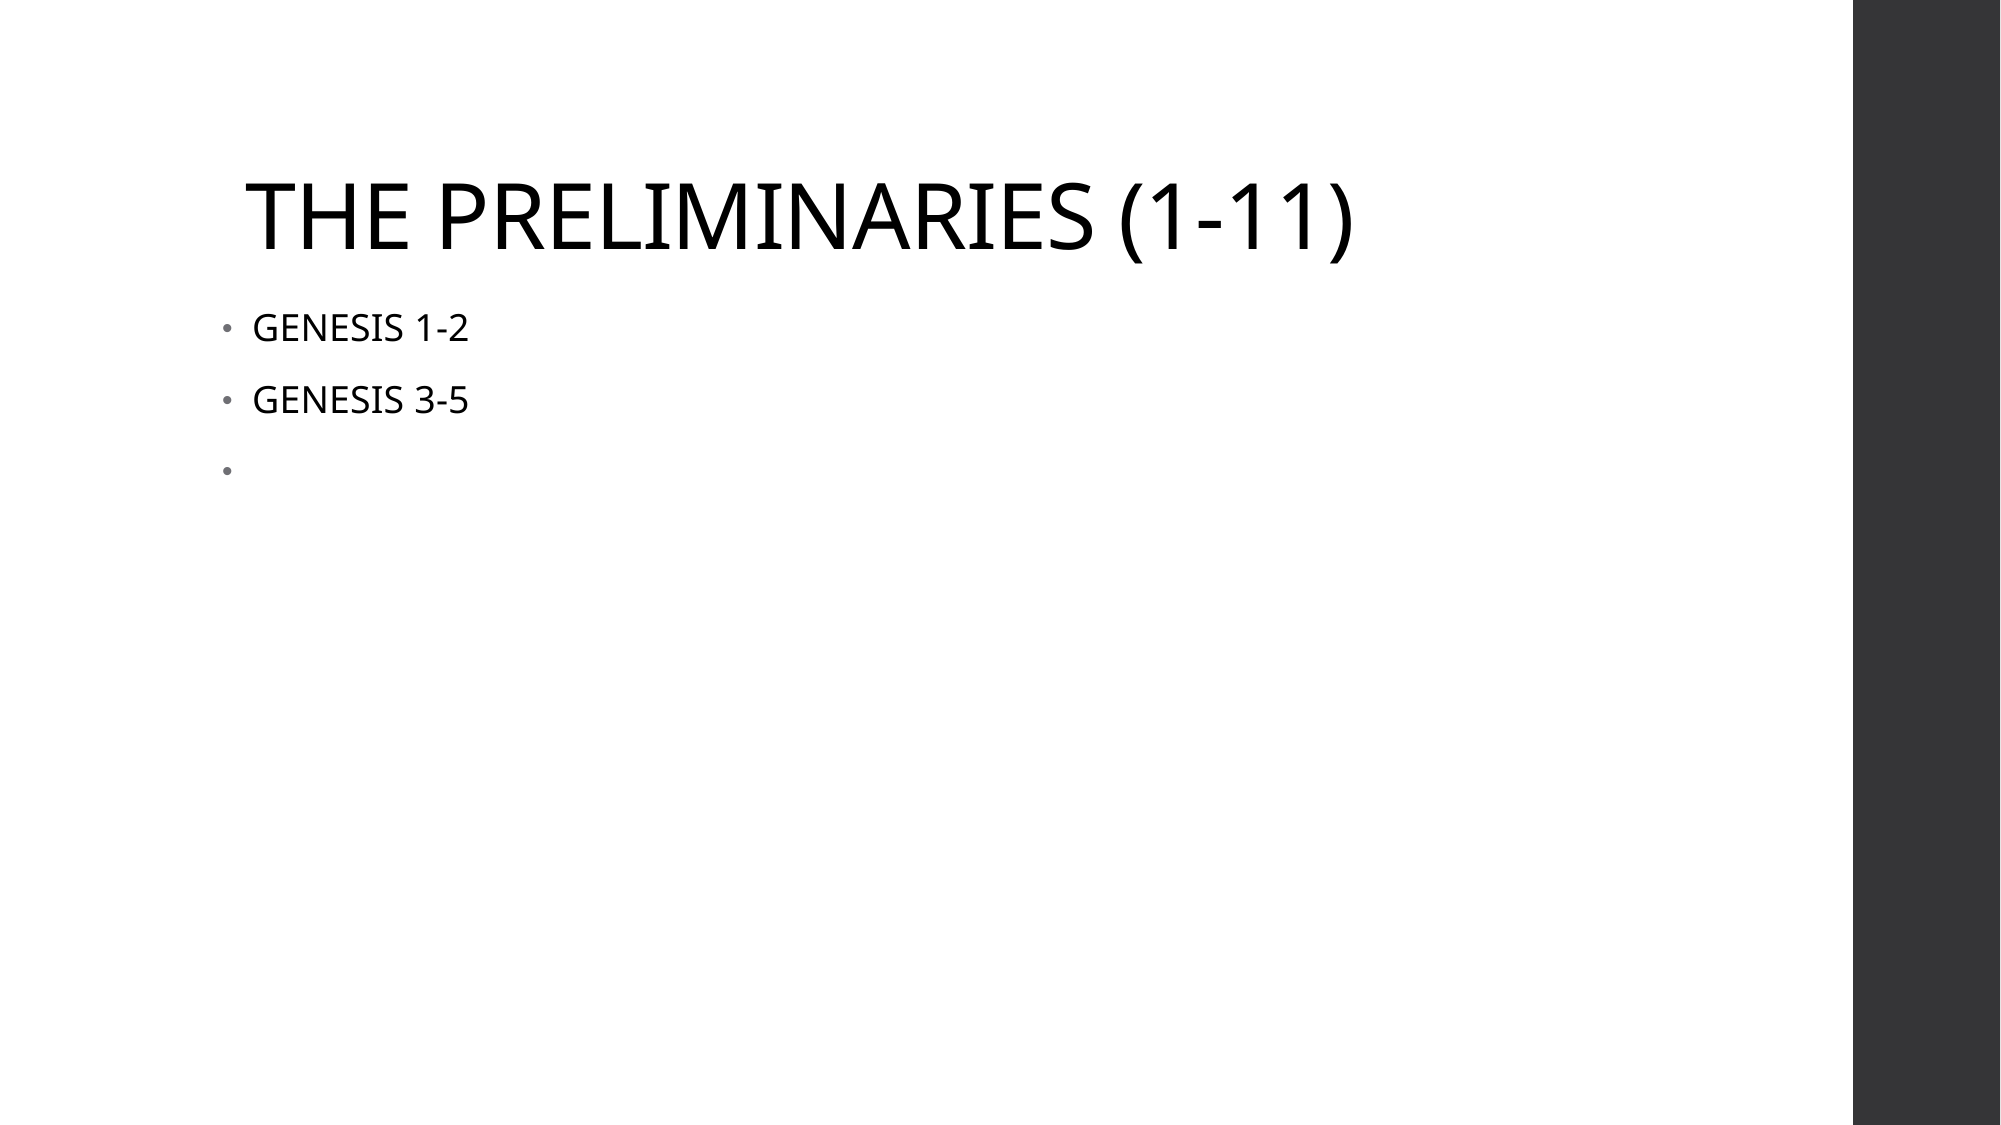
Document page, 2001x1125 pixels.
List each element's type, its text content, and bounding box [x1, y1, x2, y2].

title THE PRELIMINARIES (1-11) [206, 60, 1797, 278]
list GENESIS 1-2 GENESIS 3-5 [206, 299, 1617, 1014]
